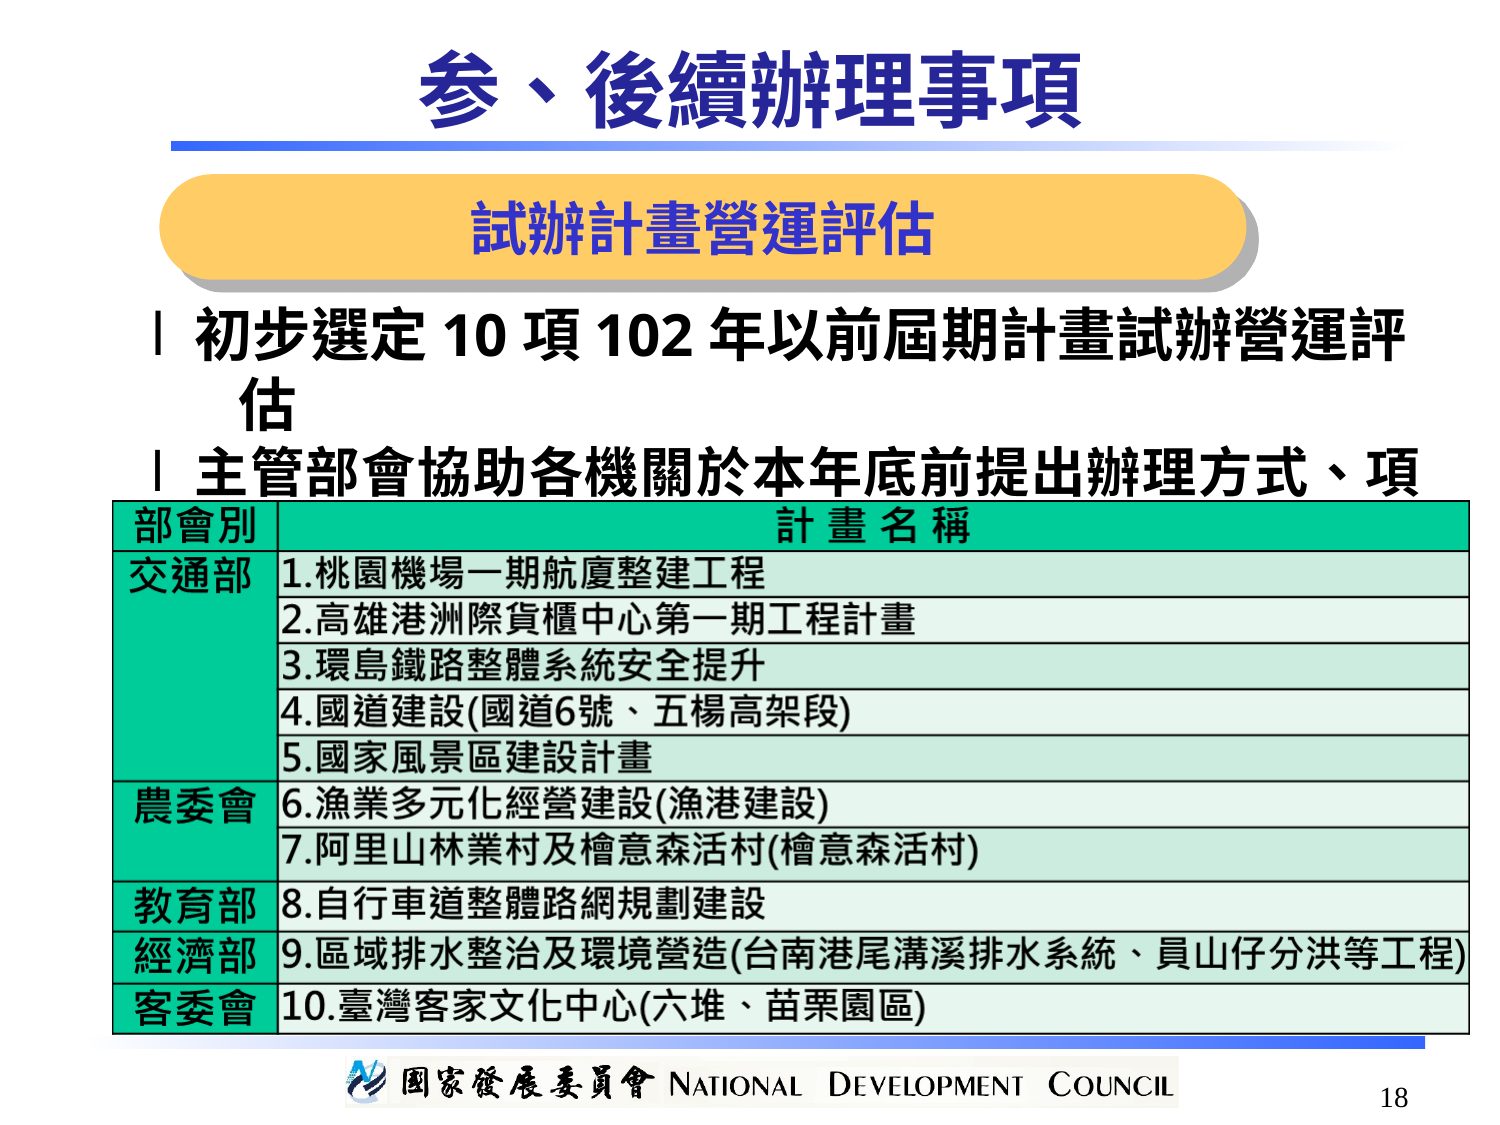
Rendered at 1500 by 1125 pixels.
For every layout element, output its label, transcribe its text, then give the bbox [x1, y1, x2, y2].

text_box 18 [1364, 1070, 1490, 1106]
text_box 参、後續辦理事項 [0, 31, 1500, 146]
picture [112, 488, 1470, 1059]
text_box 試辦計畫營運評估 [159, 174, 1247, 280]
text_box 初步選定10項102年以前屆期計畫試辦營運評估 主管部會協助各機關於本年底前提出辦理方式、項目及時間表；105年3月底前提出營運評估初步成果 [135, 290, 1436, 488]
